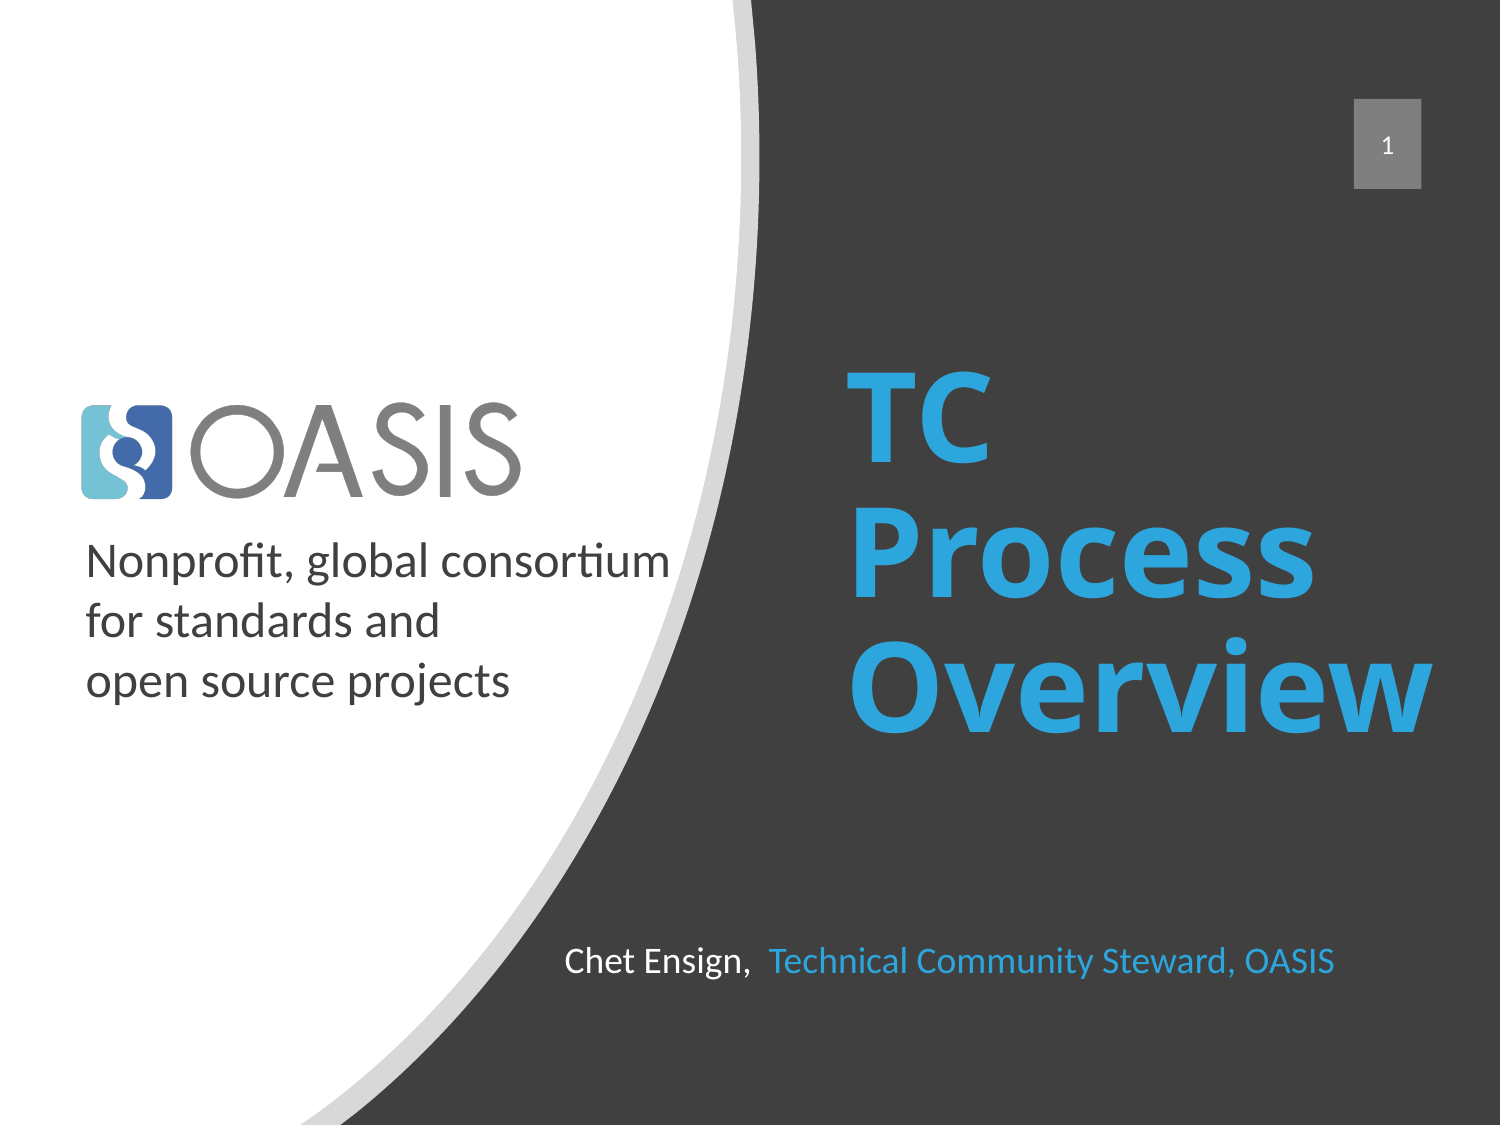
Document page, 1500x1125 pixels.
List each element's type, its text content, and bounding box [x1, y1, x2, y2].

text_box [0, 0, 1500, 1125]
picture [51, 395, 550, 506]
text_box Nonprofit, global consortium for standards and open source projects [70, 520, 812, 717]
title TC Process Overview [830, 292, 1464, 767]
text_box Chet Ensign, Technical Community Steward, OASIS [549, 928, 1500, 989]
text_box 1 [1353, 98, 1422, 189]
